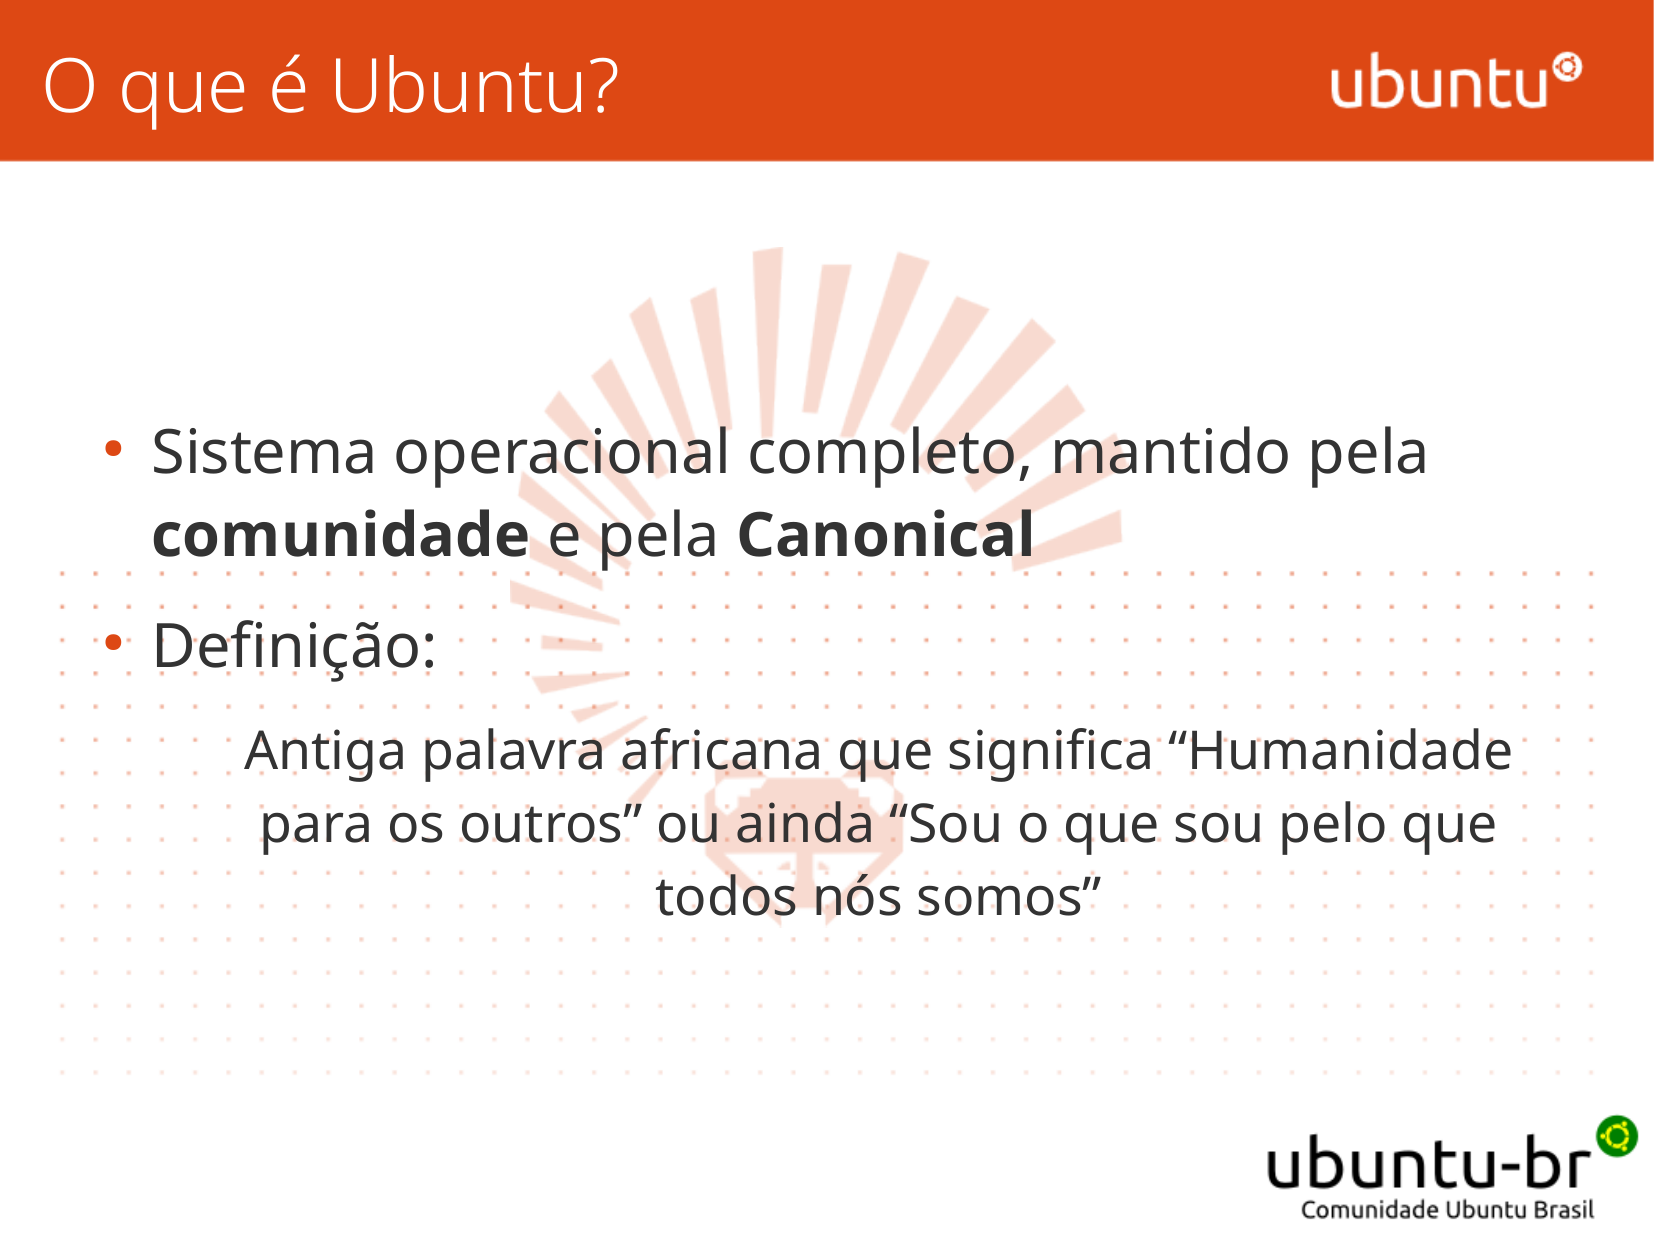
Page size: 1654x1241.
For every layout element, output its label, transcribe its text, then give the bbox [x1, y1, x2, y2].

title O que é Ubuntu? [41, 31, 1300, 136]
picture [0, 0, 1654, 1241]
list Sistema operacional completo, mantido pela comunidade e pela Canonical Definição: Antiga palavra africana que significa “Humanidade para os outros” ou ainda “Sou o que sou pelo que todos nós somos” [86, 407, 1542, 934]
